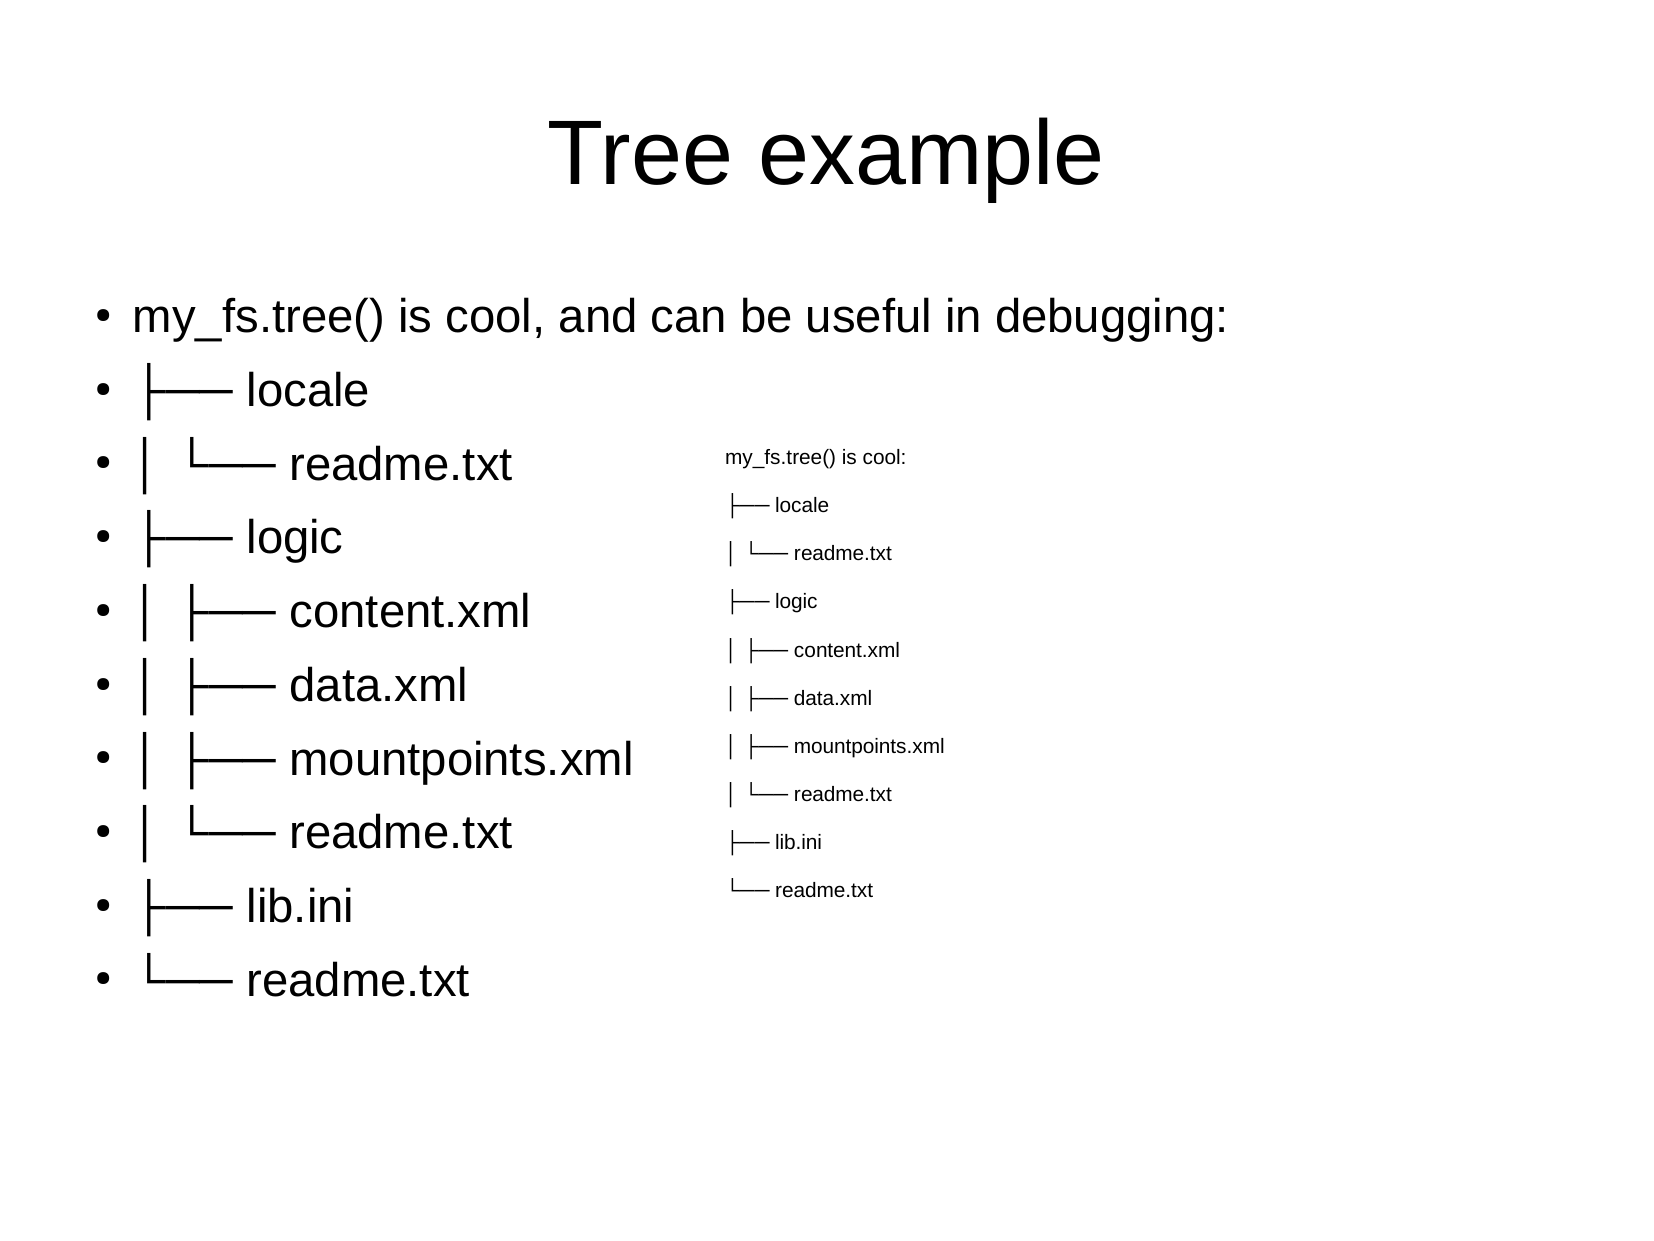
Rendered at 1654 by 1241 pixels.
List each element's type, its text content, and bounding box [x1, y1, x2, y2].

title Tree example [82, 49, 1571, 257]
text_box my_fs.tree() is cool: ├── locale │ └── readme.txt ├── logic │ ├── content.xml │ ├── data.xml │ ├── mountpoints.xml │ └── readme.txt ├── lib.ini └── readme.txt [710, 438, 960, 910]
list my_fs.tree() is cool, and can be useful in debugging: ├── locale │ └── readme.txt ├── logic │ ├── content.xml │ ├── data.xml │ ├── mountpoints.xml │ └── readme.txt ├── lib.ini └── readme.txt [82, 290, 1571, 1010]
